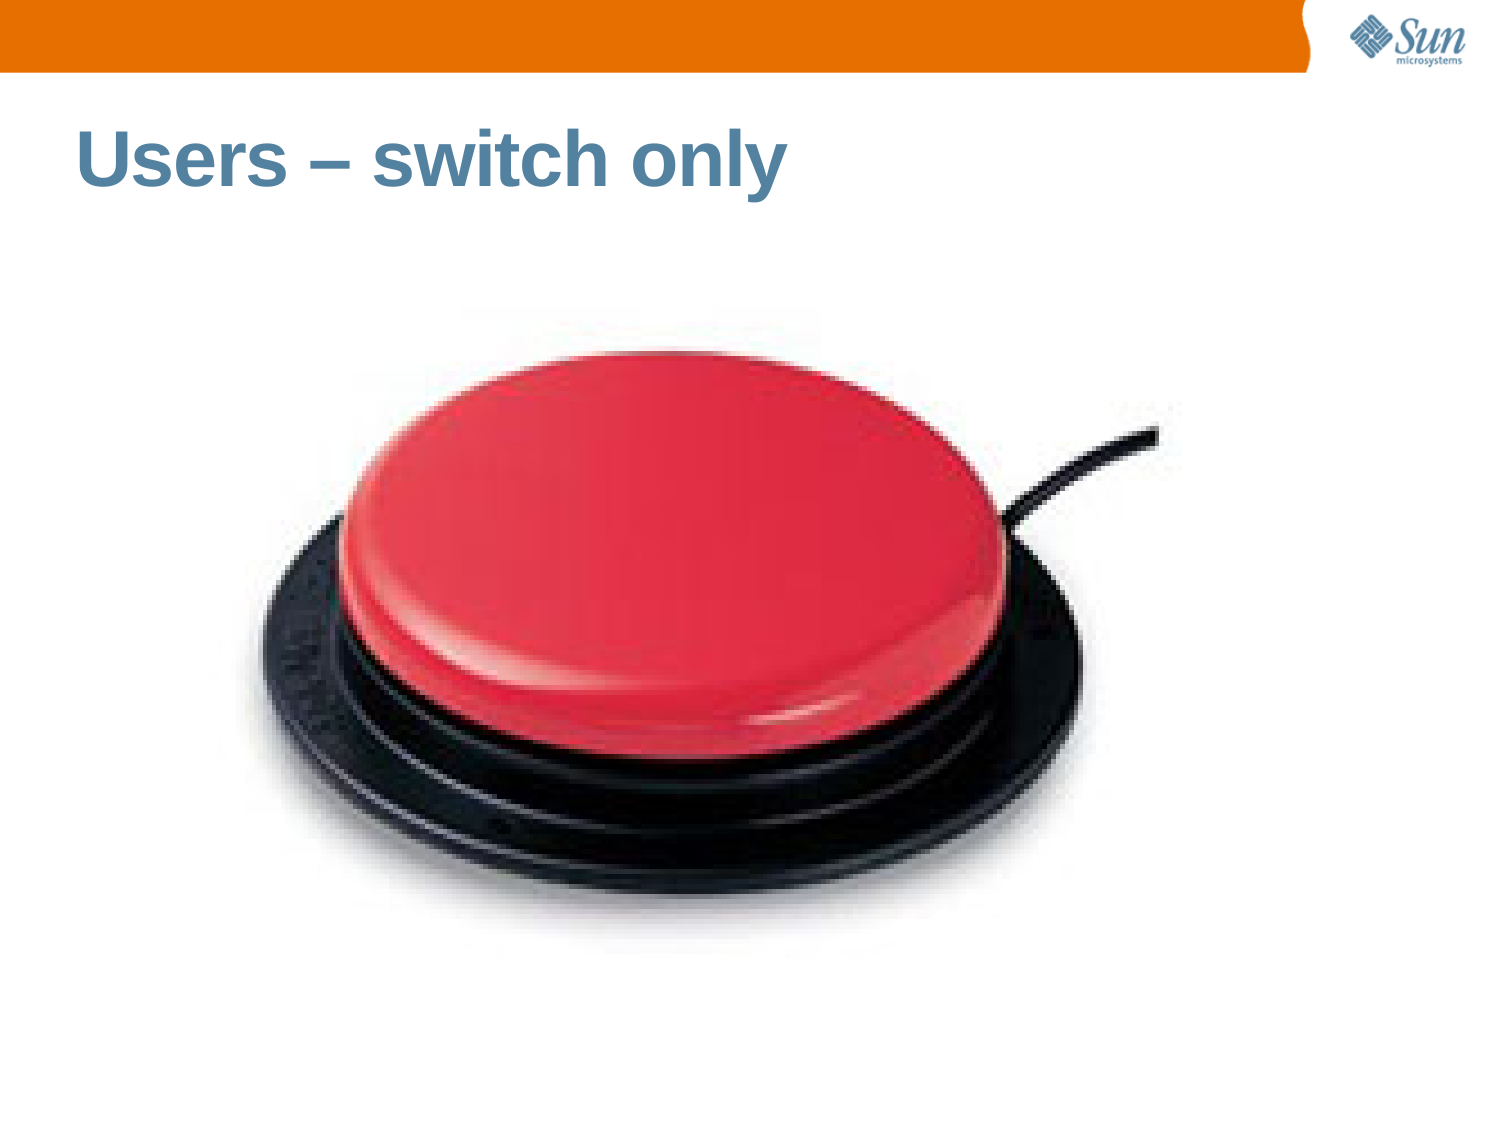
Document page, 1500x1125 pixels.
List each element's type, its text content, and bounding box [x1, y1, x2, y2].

title Users – switch only [75, 122, 1438, 228]
picture [0, 0, 1500, 75]
picture [173, 242, 1187, 989]
